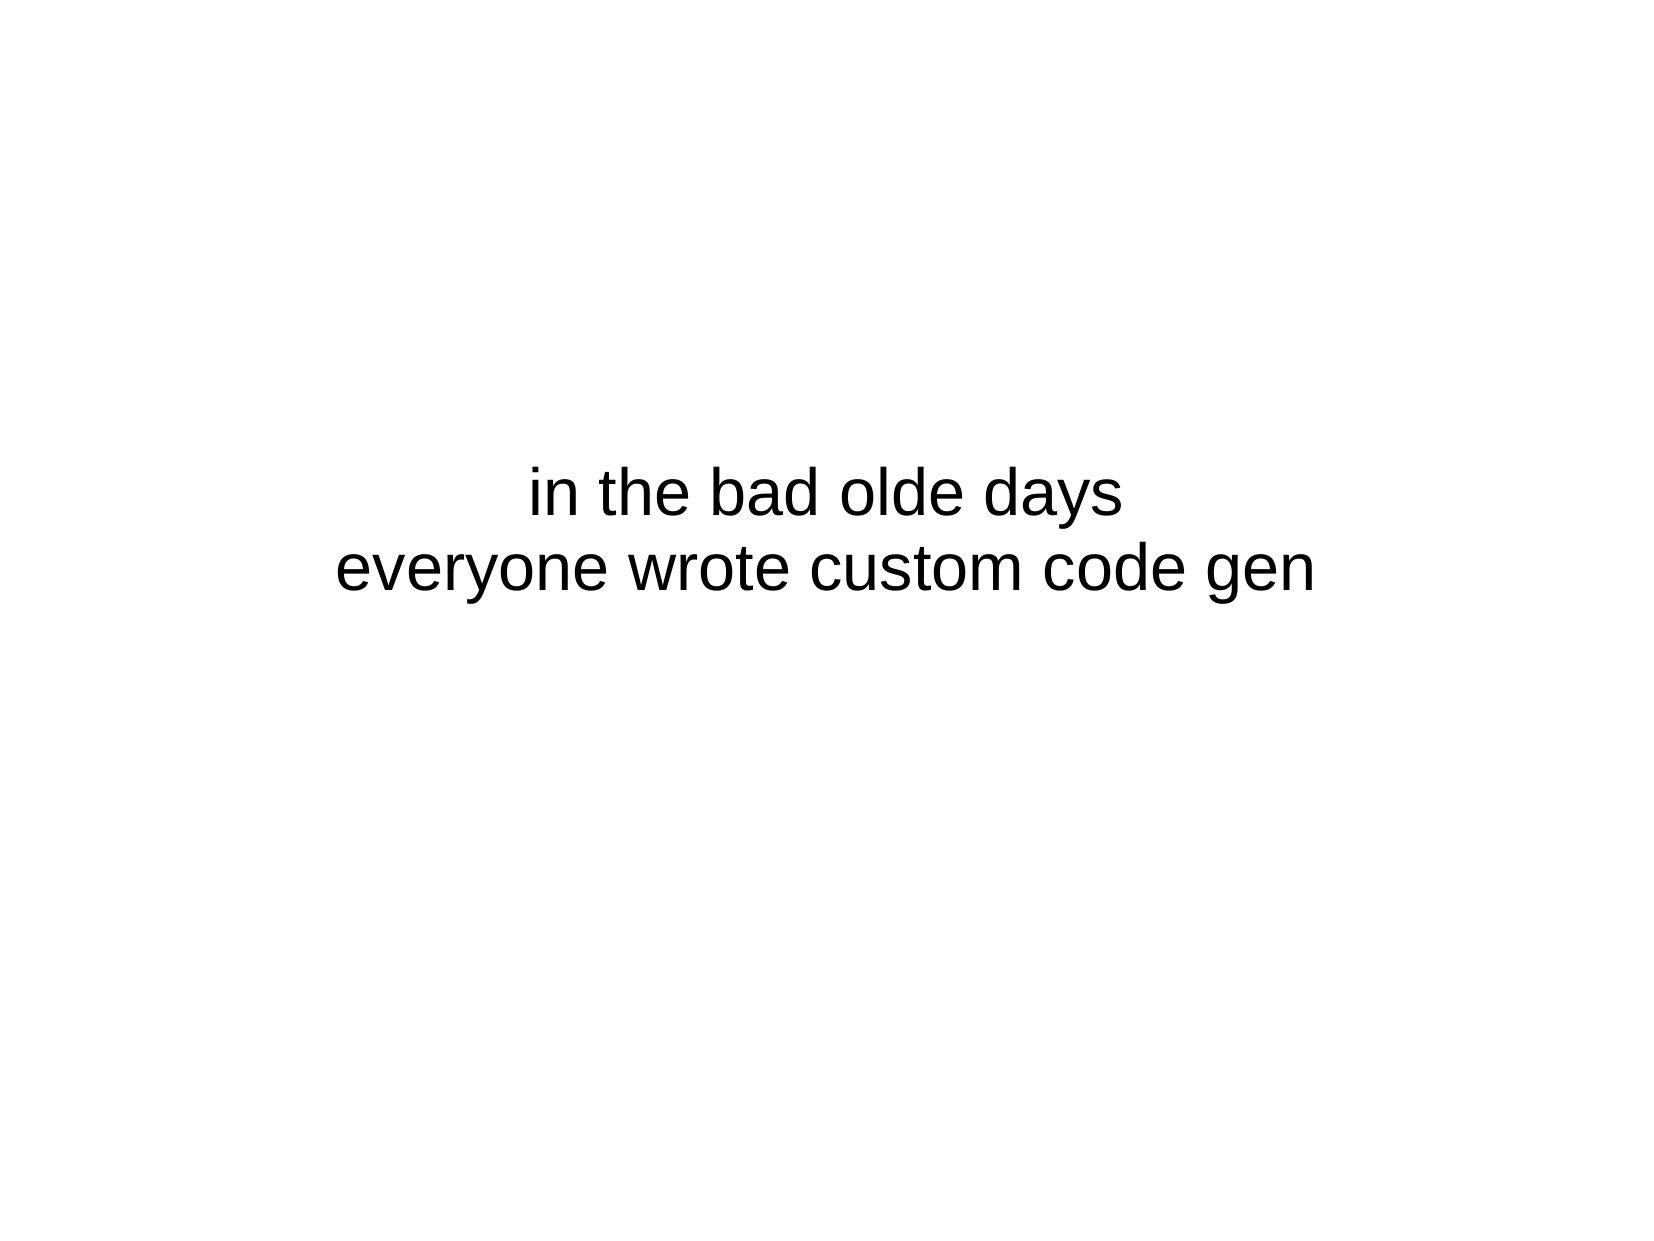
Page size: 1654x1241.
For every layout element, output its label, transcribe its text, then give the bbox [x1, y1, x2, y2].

subtitle in the bad olde days everyone wrote custom code gen [82, 49, 1571, 1010]
